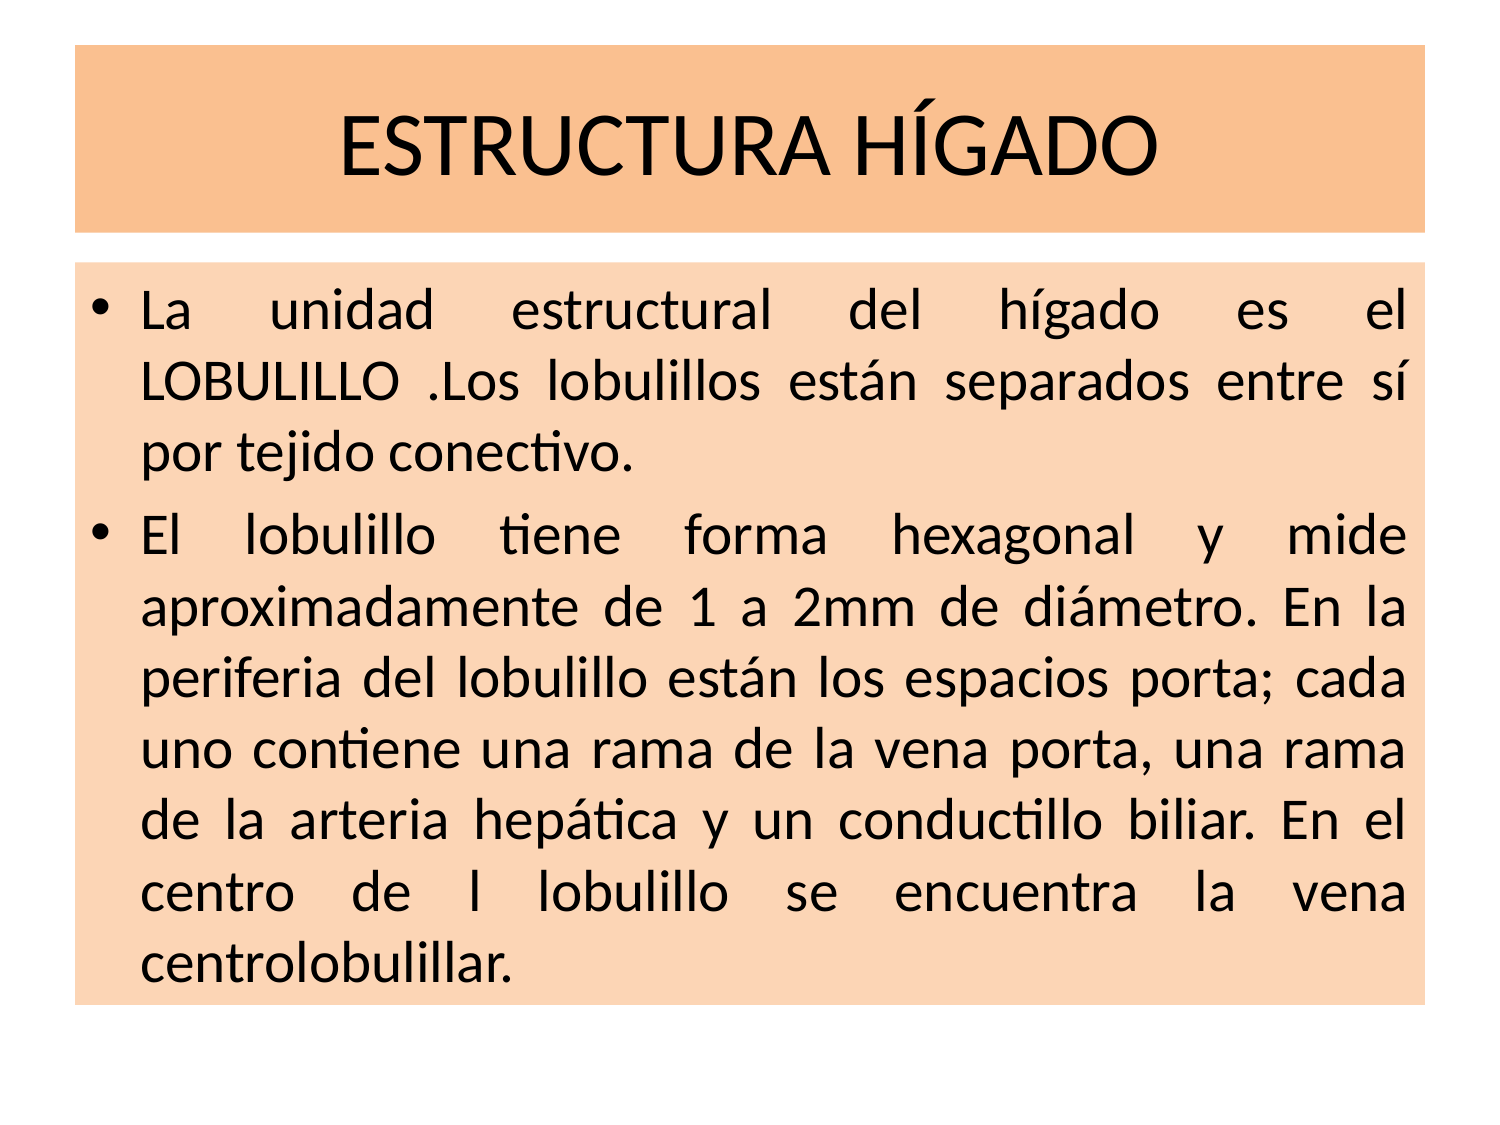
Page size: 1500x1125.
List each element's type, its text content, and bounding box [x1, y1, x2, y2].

list La unidad estructural del hígado es el LOBULILLO .Los lobulillos están separados entre sí por tejido conectivo. El lobulillo tiene forma hexagonal y mide aproximadamente de 1 a 2mm de diámetro. En la periferia del lobulillo están los espacios porta; cada uno contiene una rama de la vena porta, una rama de la arteria hepática y un conductillo biliar. En el centro de l lobulillo se encuentra la vena centrolobulillar. [75, 262, 1425, 1005]
title ESTRUCTURA HÍGADO [75, 45, 1425, 233]
